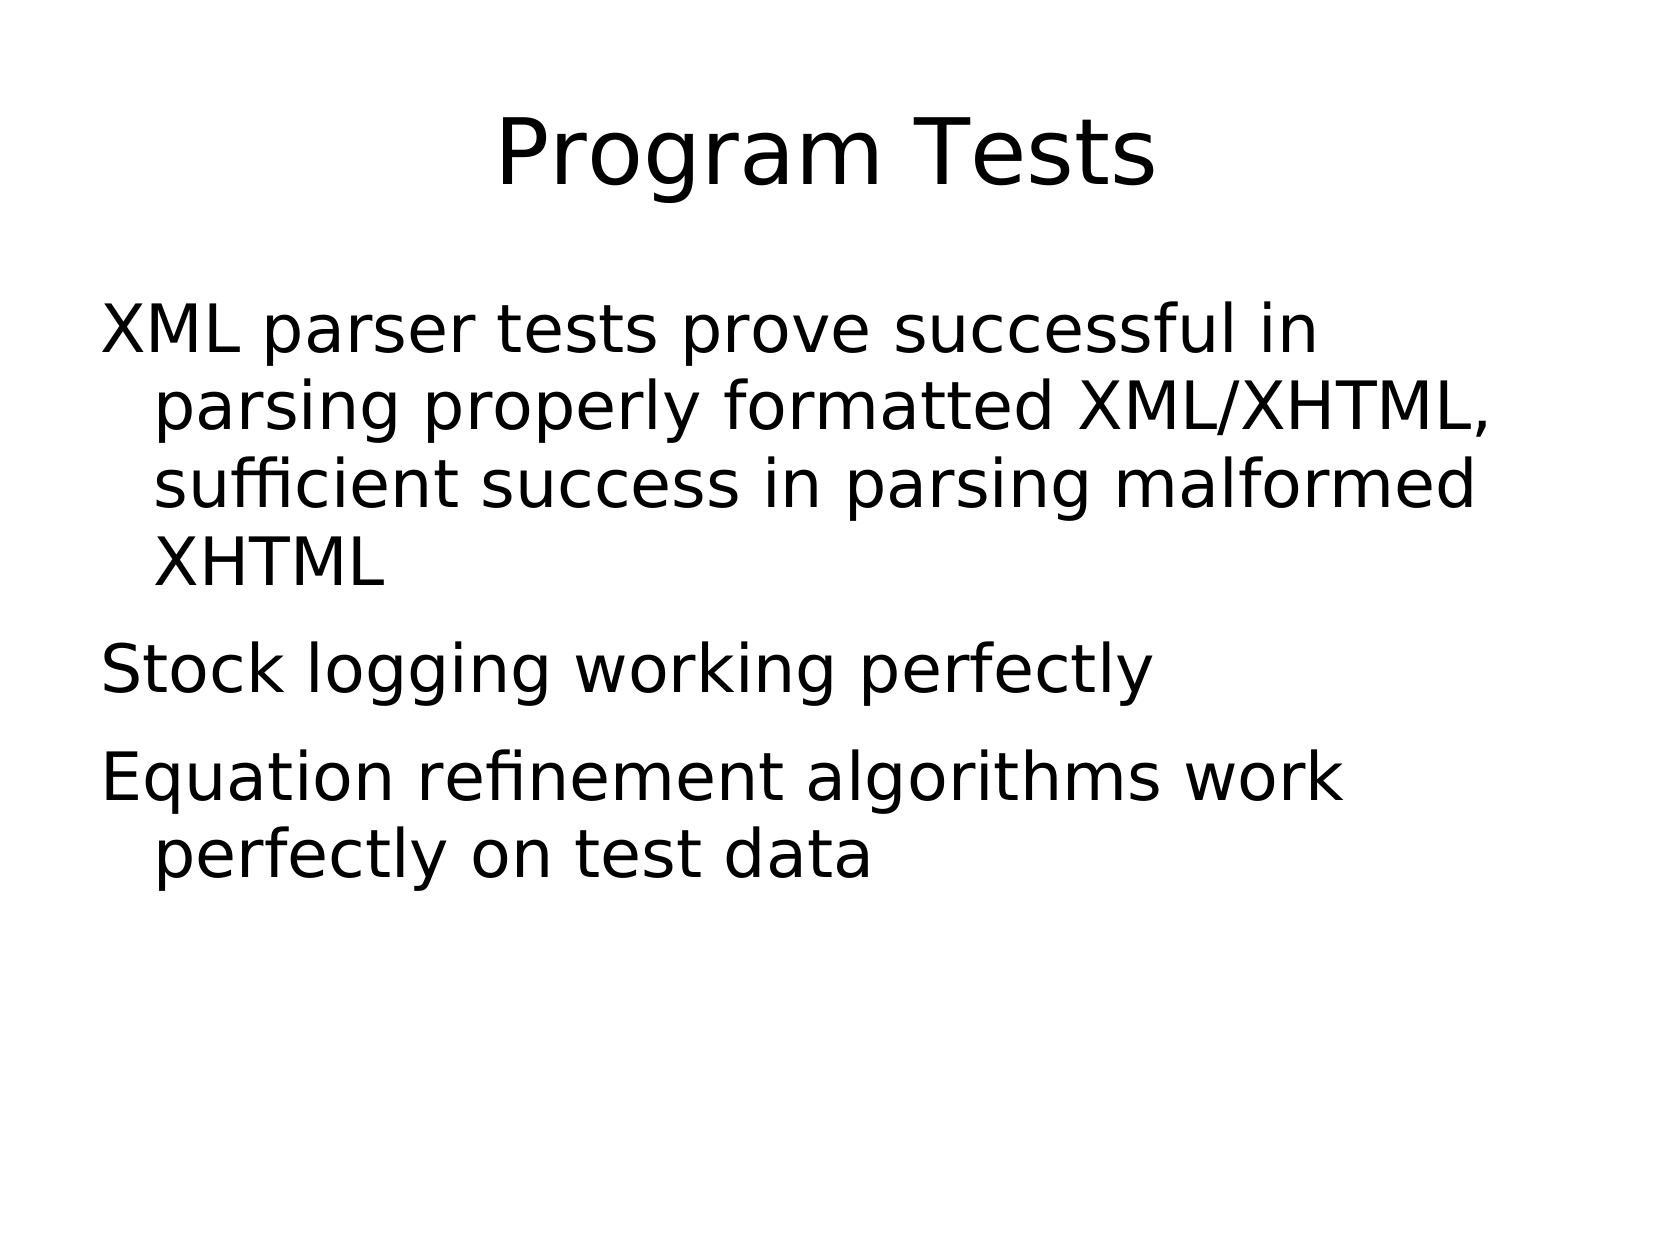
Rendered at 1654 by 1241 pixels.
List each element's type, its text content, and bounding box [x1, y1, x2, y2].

title Program Tests [82, 49, 1571, 257]
list XML parser tests prove successful in parsing properly formatted XML/XHTML, sufficient success in parsing malformed XHTML Stock logging working perfectly Equation refinement algorithms work perfectly on test data [82, 290, 1571, 1109]
